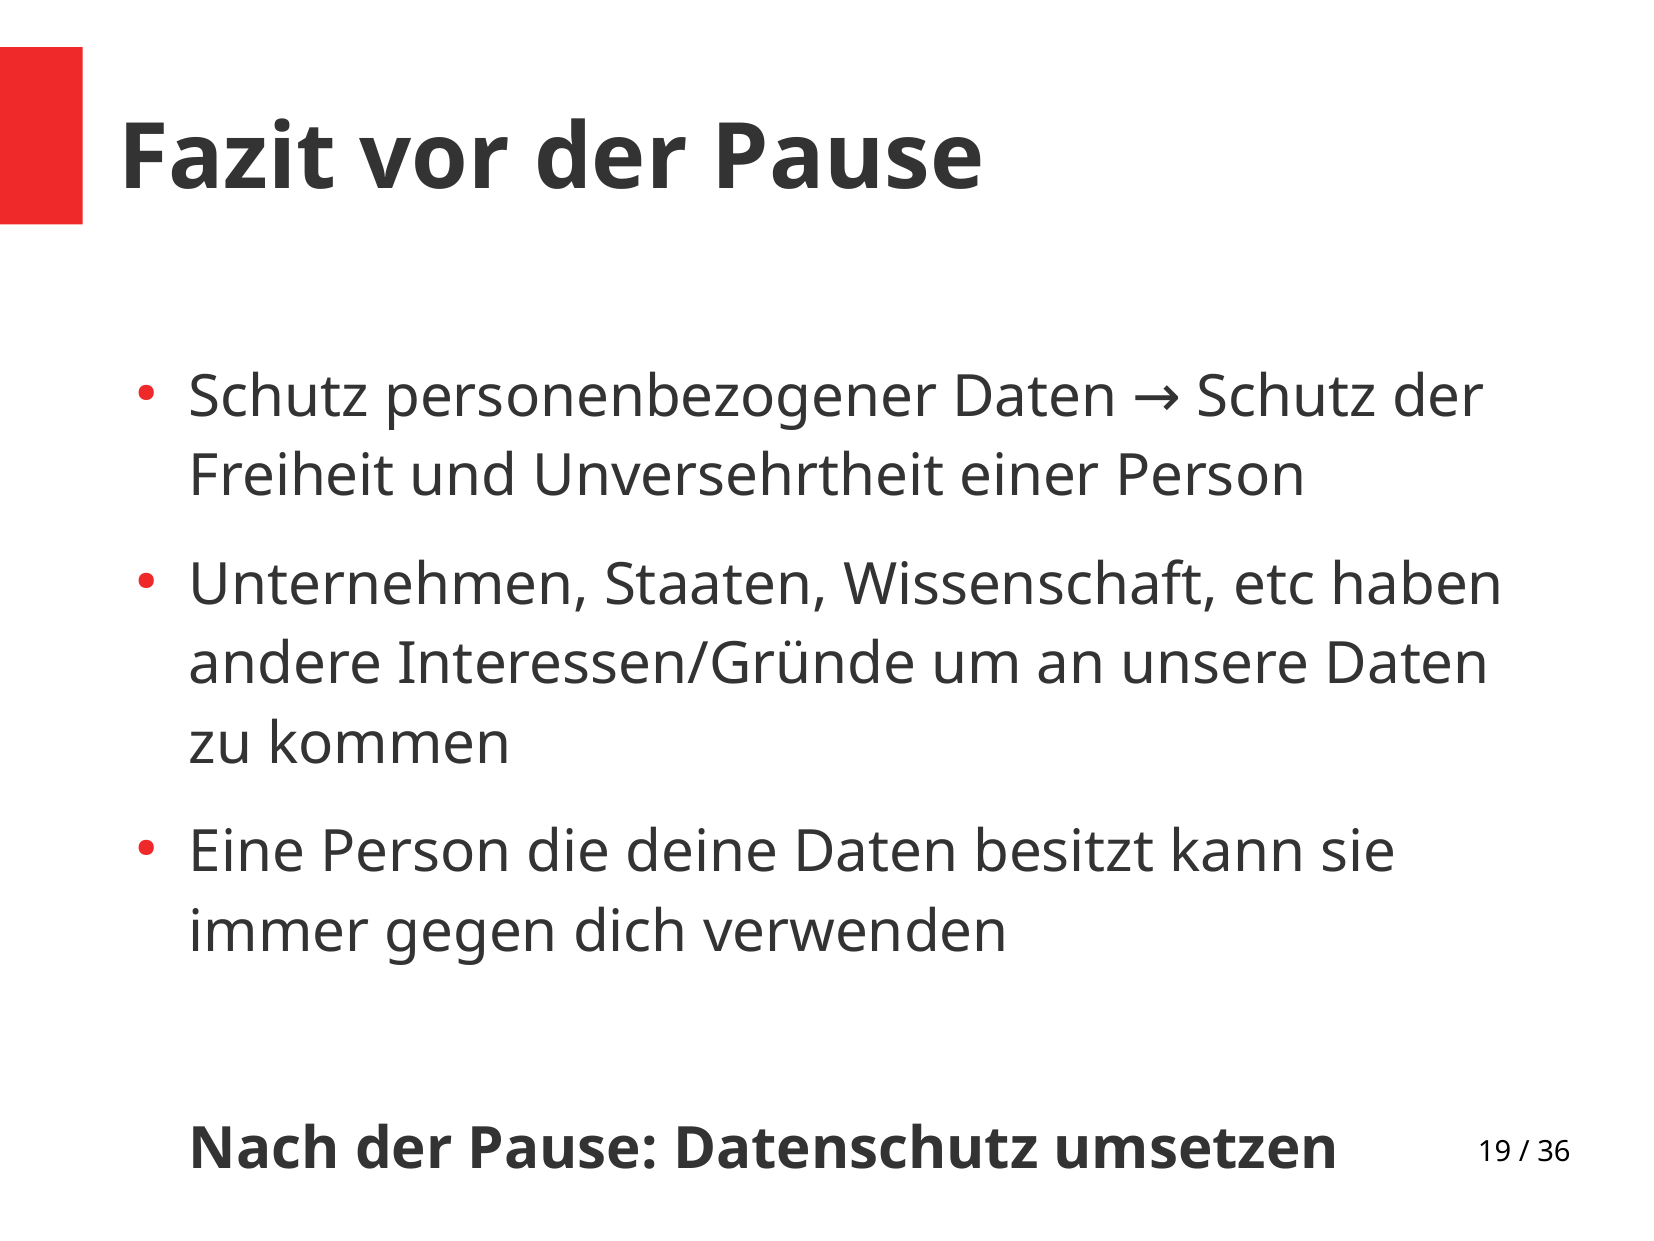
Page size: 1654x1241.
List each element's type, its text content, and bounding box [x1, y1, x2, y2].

list Schutz personenbezogener Daten → Schutz der Freiheit und Unversehrtheit einer Person Unternehmen, Staaten, Wissenschaft, etc haben andere Interessen/Gründe um an unsere Daten zu kommen Eine Person die deine Daten besitzt kann sie immer gegen dich verwenden Nach der Pause: Datenschutz umsetzen [118, 354, 1536, 1074]
title Fazit vor der Pause [118, 49, 1571, 257]
